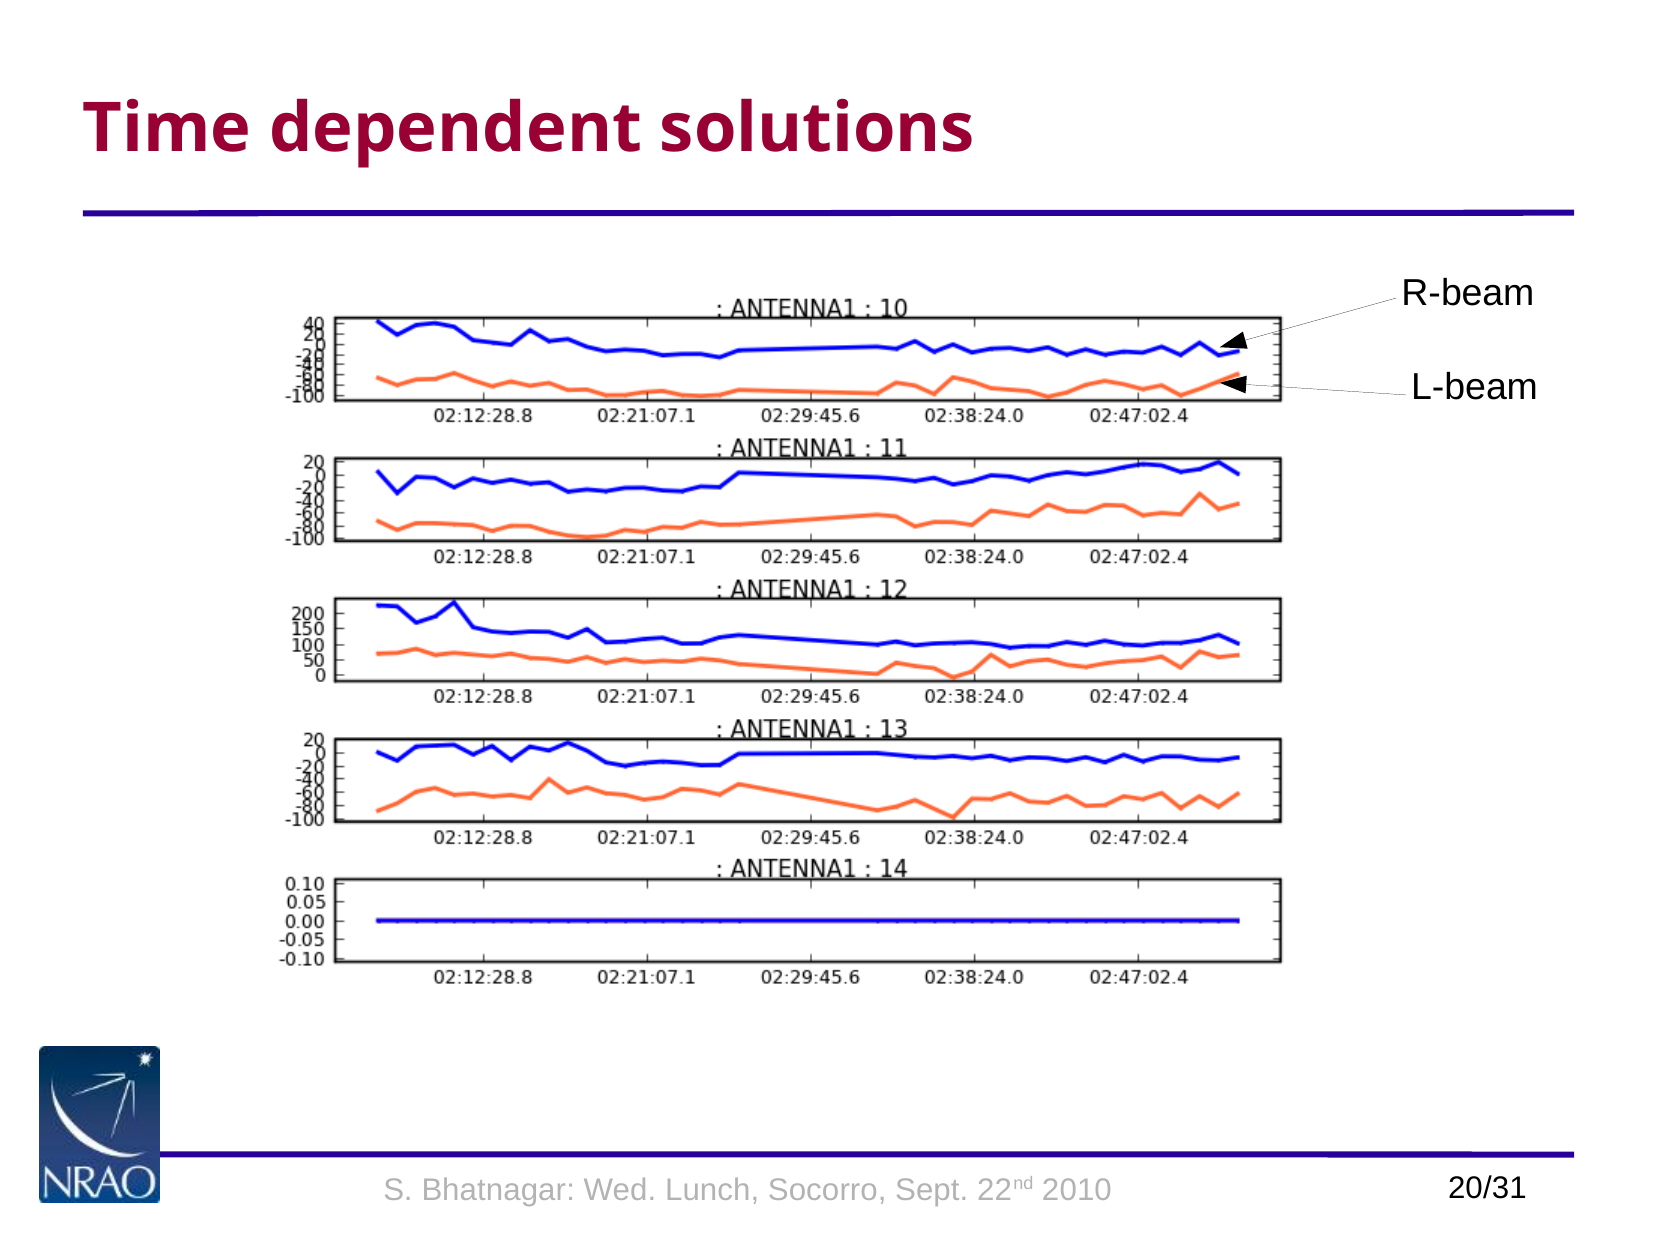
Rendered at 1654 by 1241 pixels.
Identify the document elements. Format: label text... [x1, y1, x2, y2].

picture [0, 0, 1654, 1241]
text_box R-beam [1386, 263, 1550, 321]
text_box L-beam [1396, 358, 1553, 416]
title Time dependent solutions [82, 49, 1571, 202]
